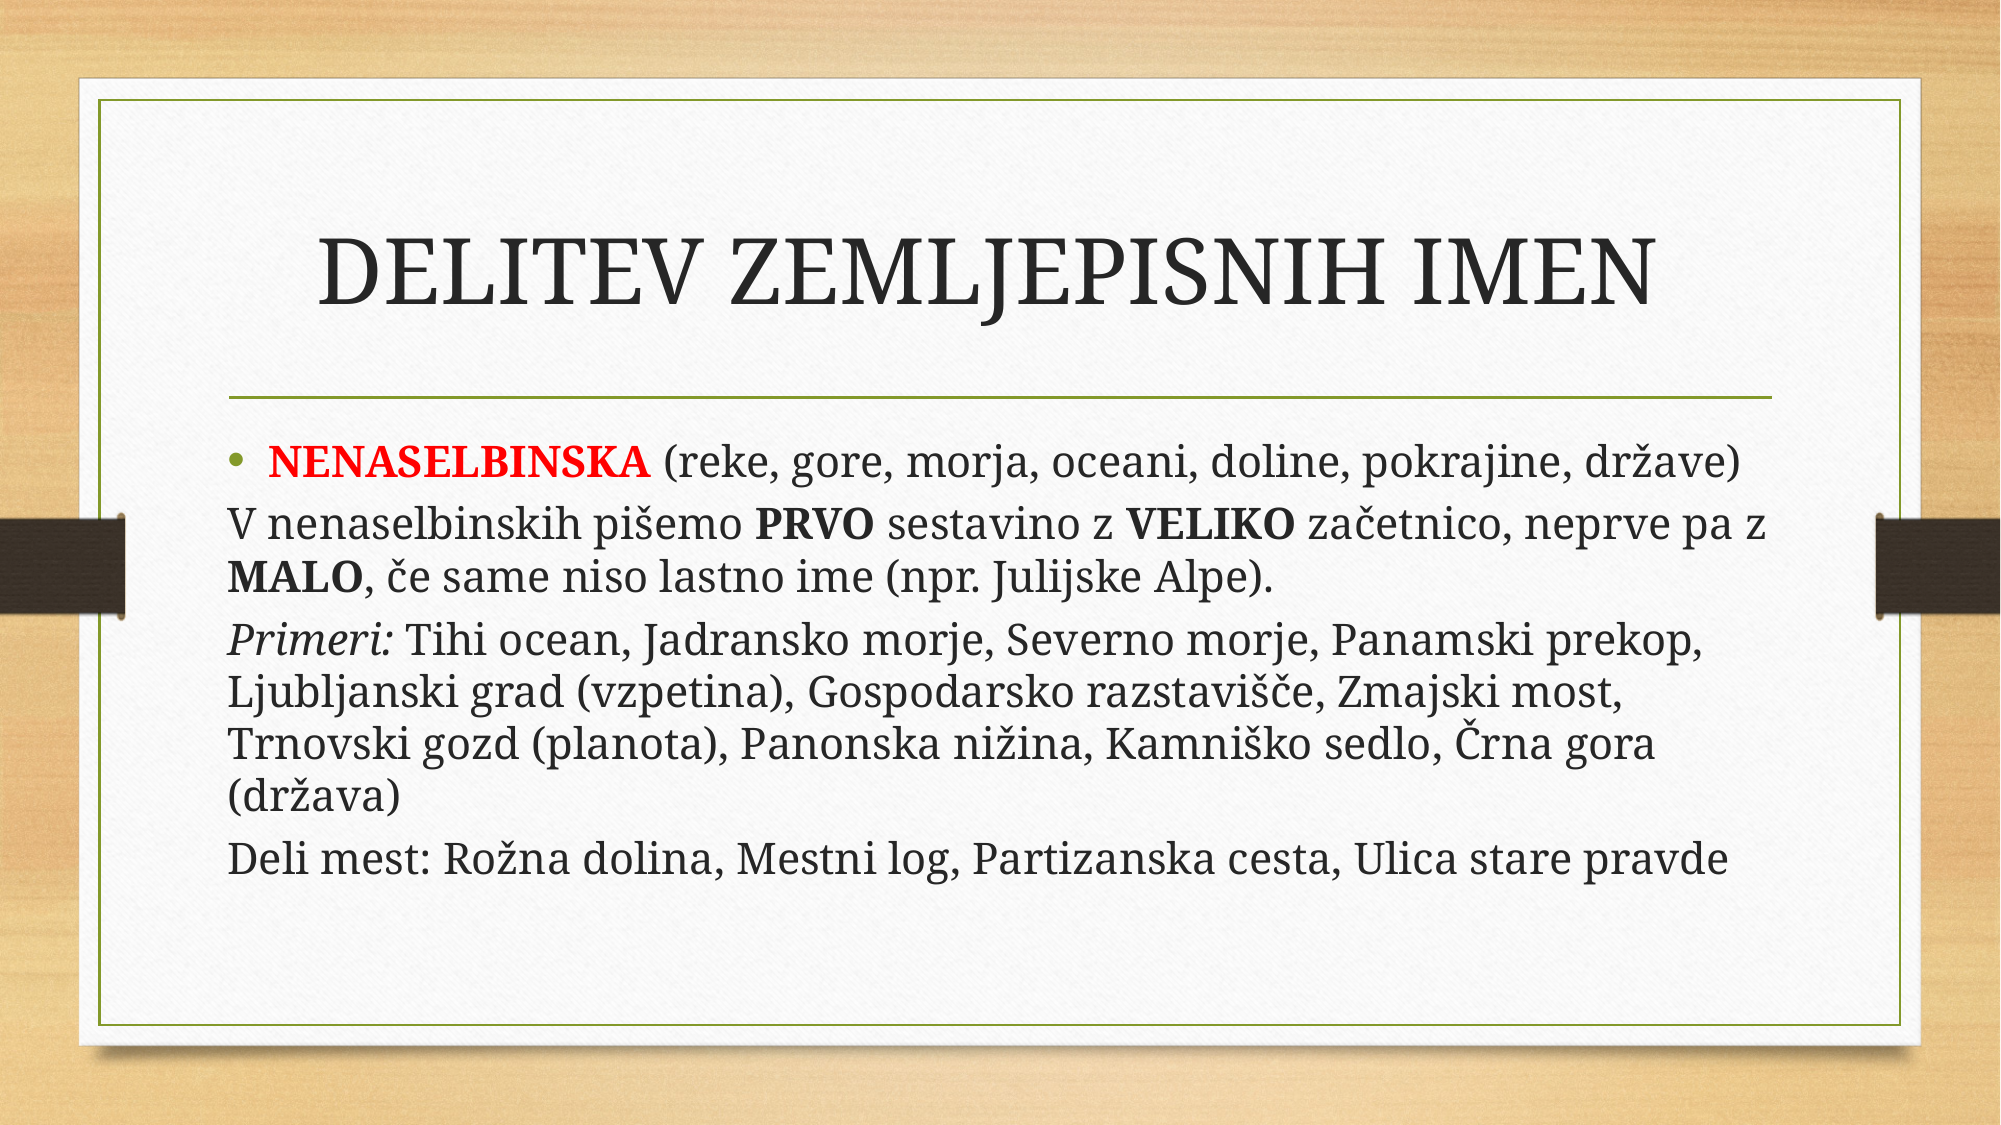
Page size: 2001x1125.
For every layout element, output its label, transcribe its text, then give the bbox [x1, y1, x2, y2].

title DELITEV ZEMLJEPISNIH IMEN [212, 161, 1788, 376]
list NENASELBINSKA (reke, gore, morja, oceani, doline, pokrajine, države) V nenaselbinskih pišemo PRVO sestavino z VELIKO začetnico, neprve pa z MALO, če same niso lastno ime (npr. Julijske Alpe). Primeri: Tihi ocean, Jadransko morje, Severno morje, Panamski prekop, Ljubljanski grad (vzpetina), Gospodarsko razstavišče, Zmajski most, Trnovski gozd (planota), Panonska nižina, Kamniško sedlo, Črna gora (država) Deli mest: Rožna dolina, Mestni log, Partizanska cesta, Ulica stare pravde [212, 426, 1788, 964]
